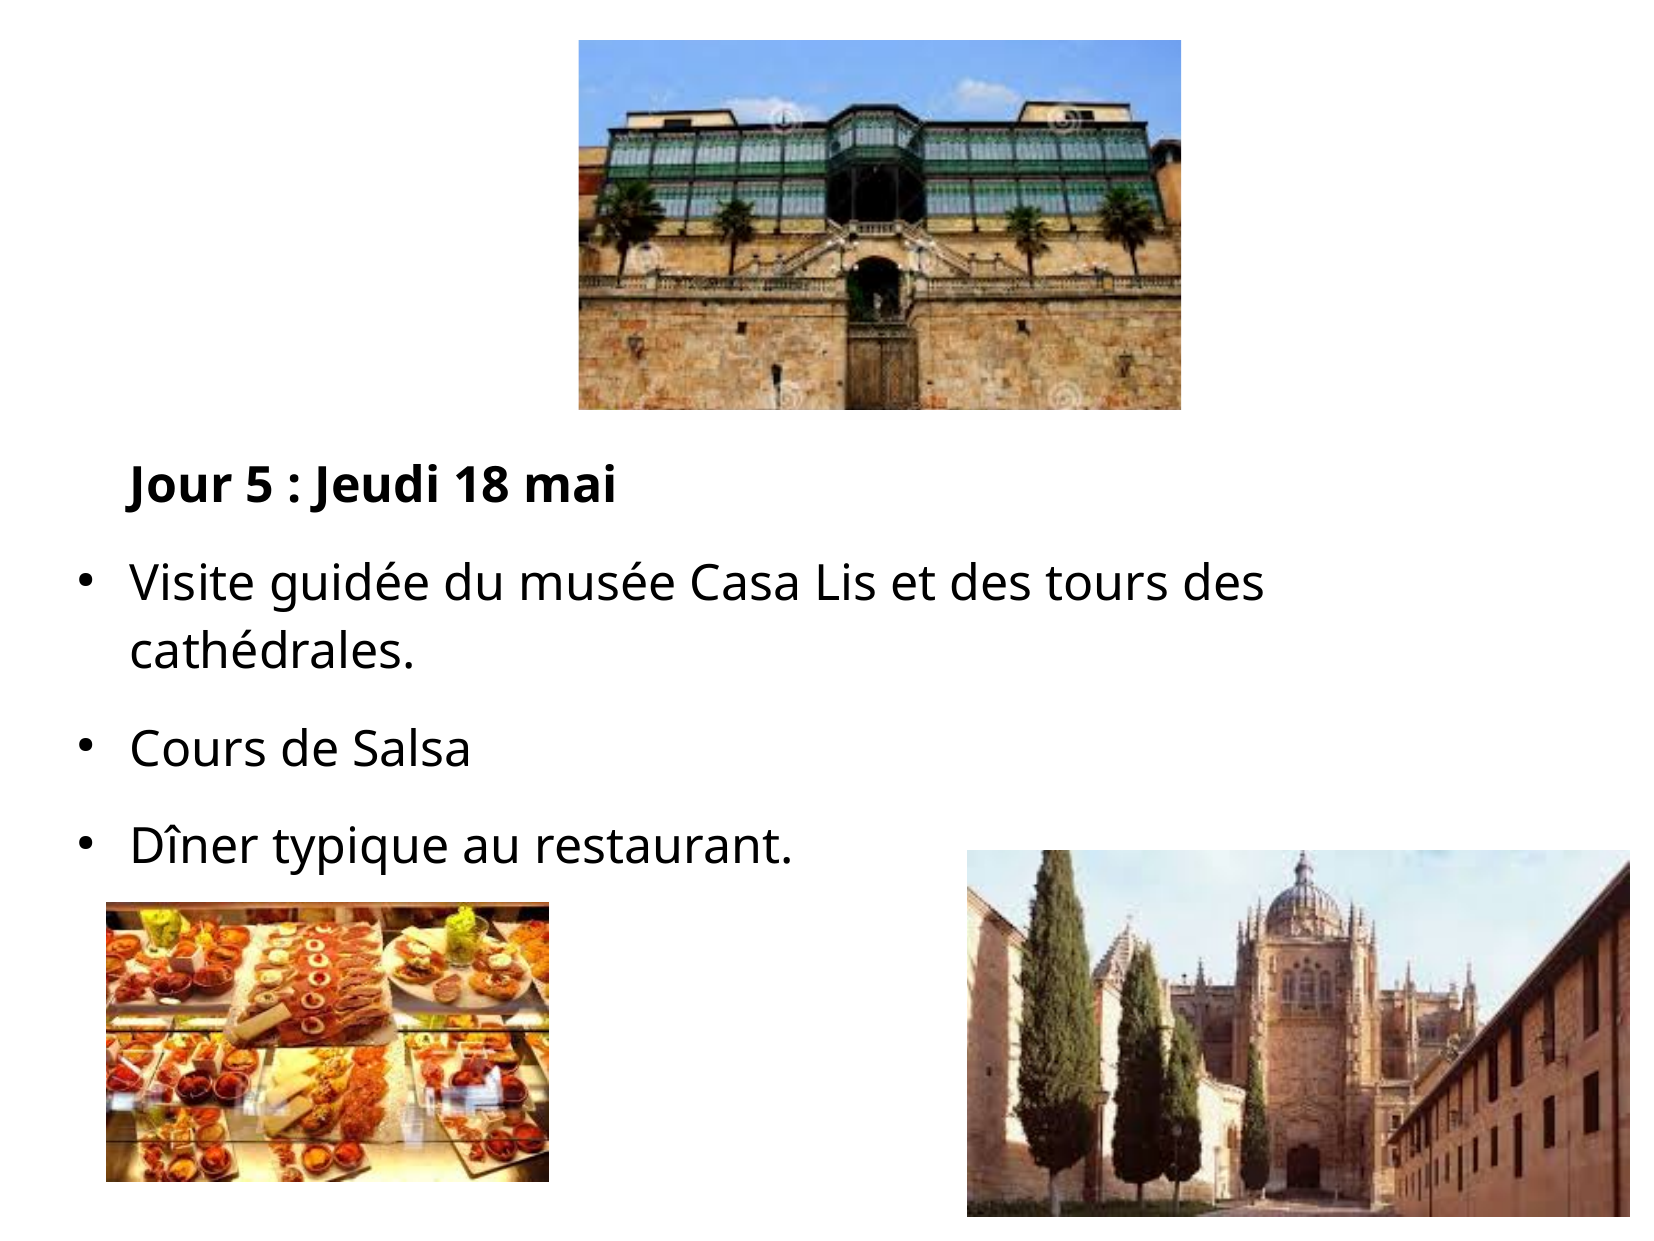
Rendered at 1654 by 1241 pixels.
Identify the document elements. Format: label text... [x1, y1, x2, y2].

picture [578, 40, 1182, 410]
picture [106, 902, 549, 1182]
list Jour 5 : Jeudi 18 mai Visite guidée du musée Casa Lis et des tours des cathédrales. Cours de Salsa Dîner typique au restaurant. [59, 448, 1453, 950]
picture [967, 850, 1630, 1217]
